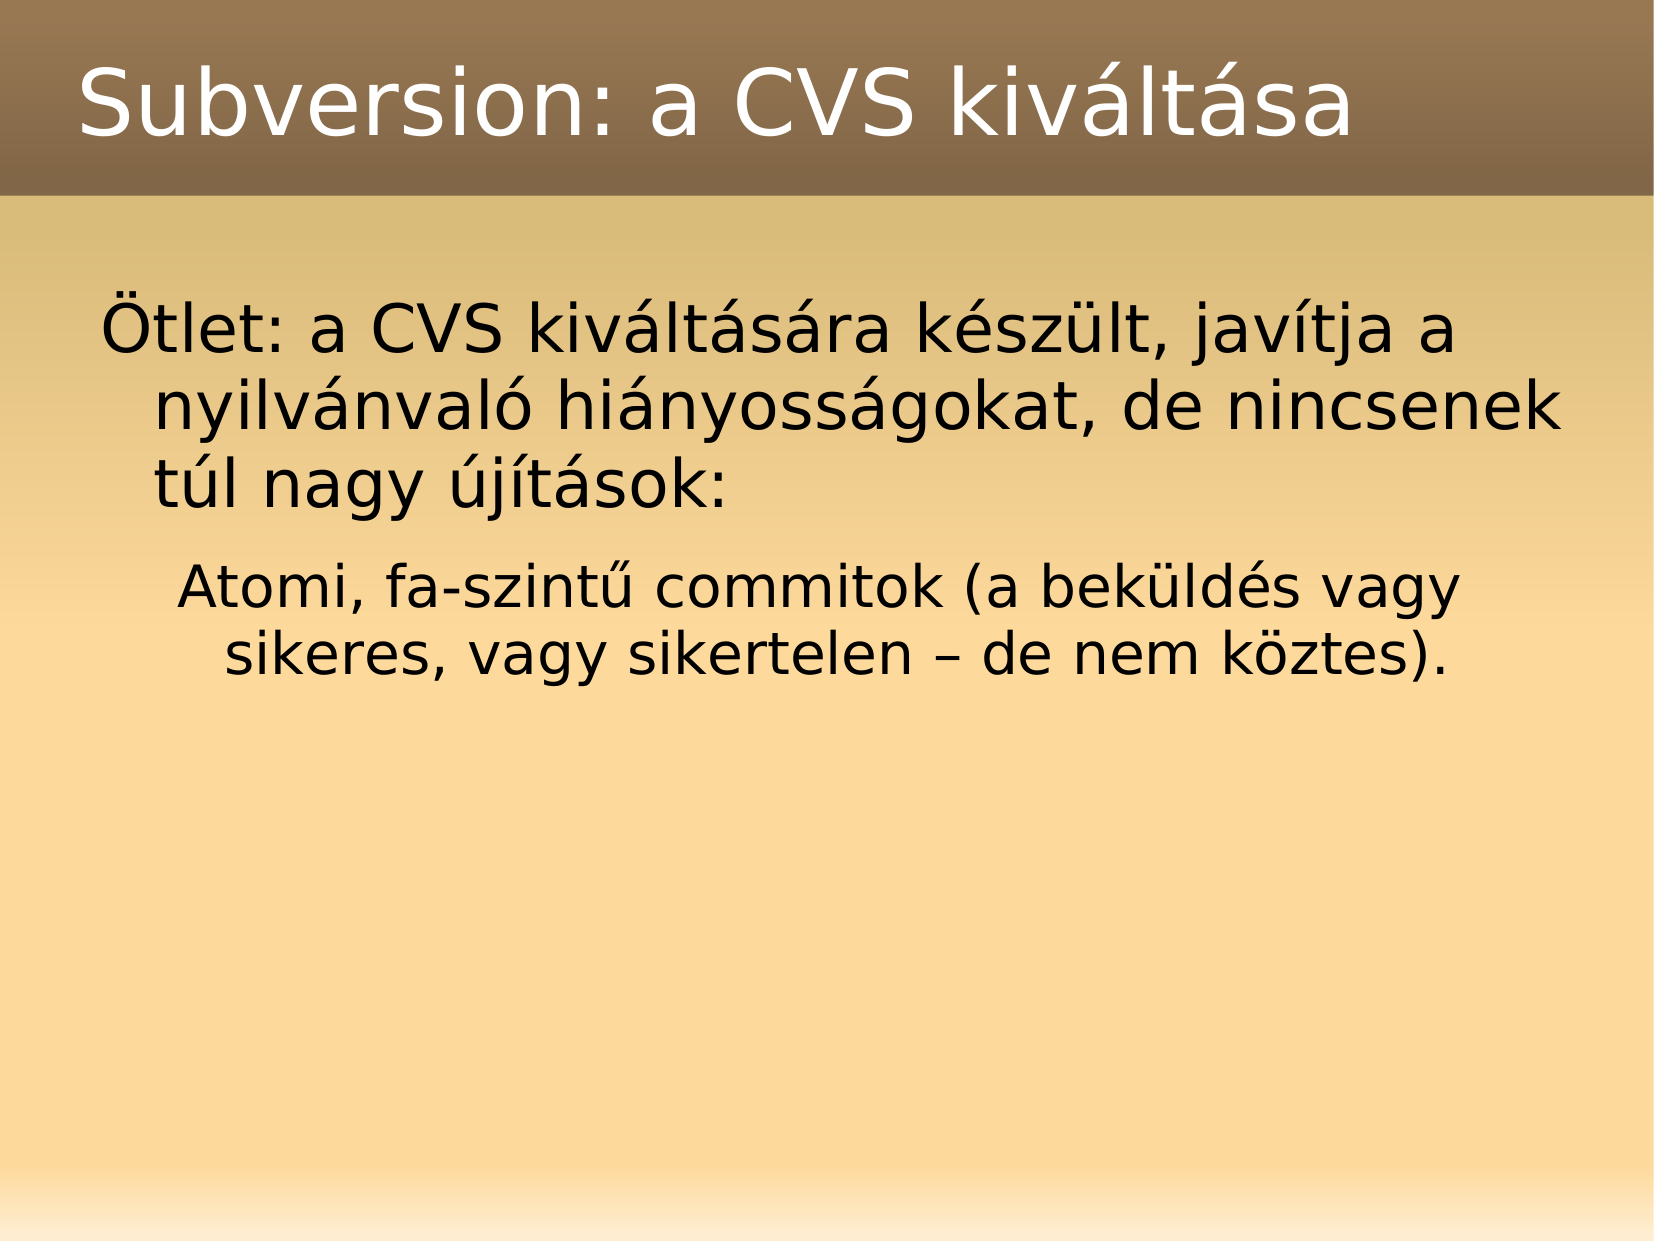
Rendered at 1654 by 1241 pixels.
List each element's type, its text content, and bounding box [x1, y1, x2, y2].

list Ötlet: a CVS kiváltására készült, javítja a nyilvánvaló hiányosságokat, de nincsenek túl nagy újítások: Atomi, fa-szintű commitok (a beküldés vagy sikeres, vagy sikertelen – de nem köztes). [82, 290, 1571, 1094]
title Subversion: a CVS kiváltása [76, 7, 1565, 200]
picture [0, 0, 1654, 1241]
